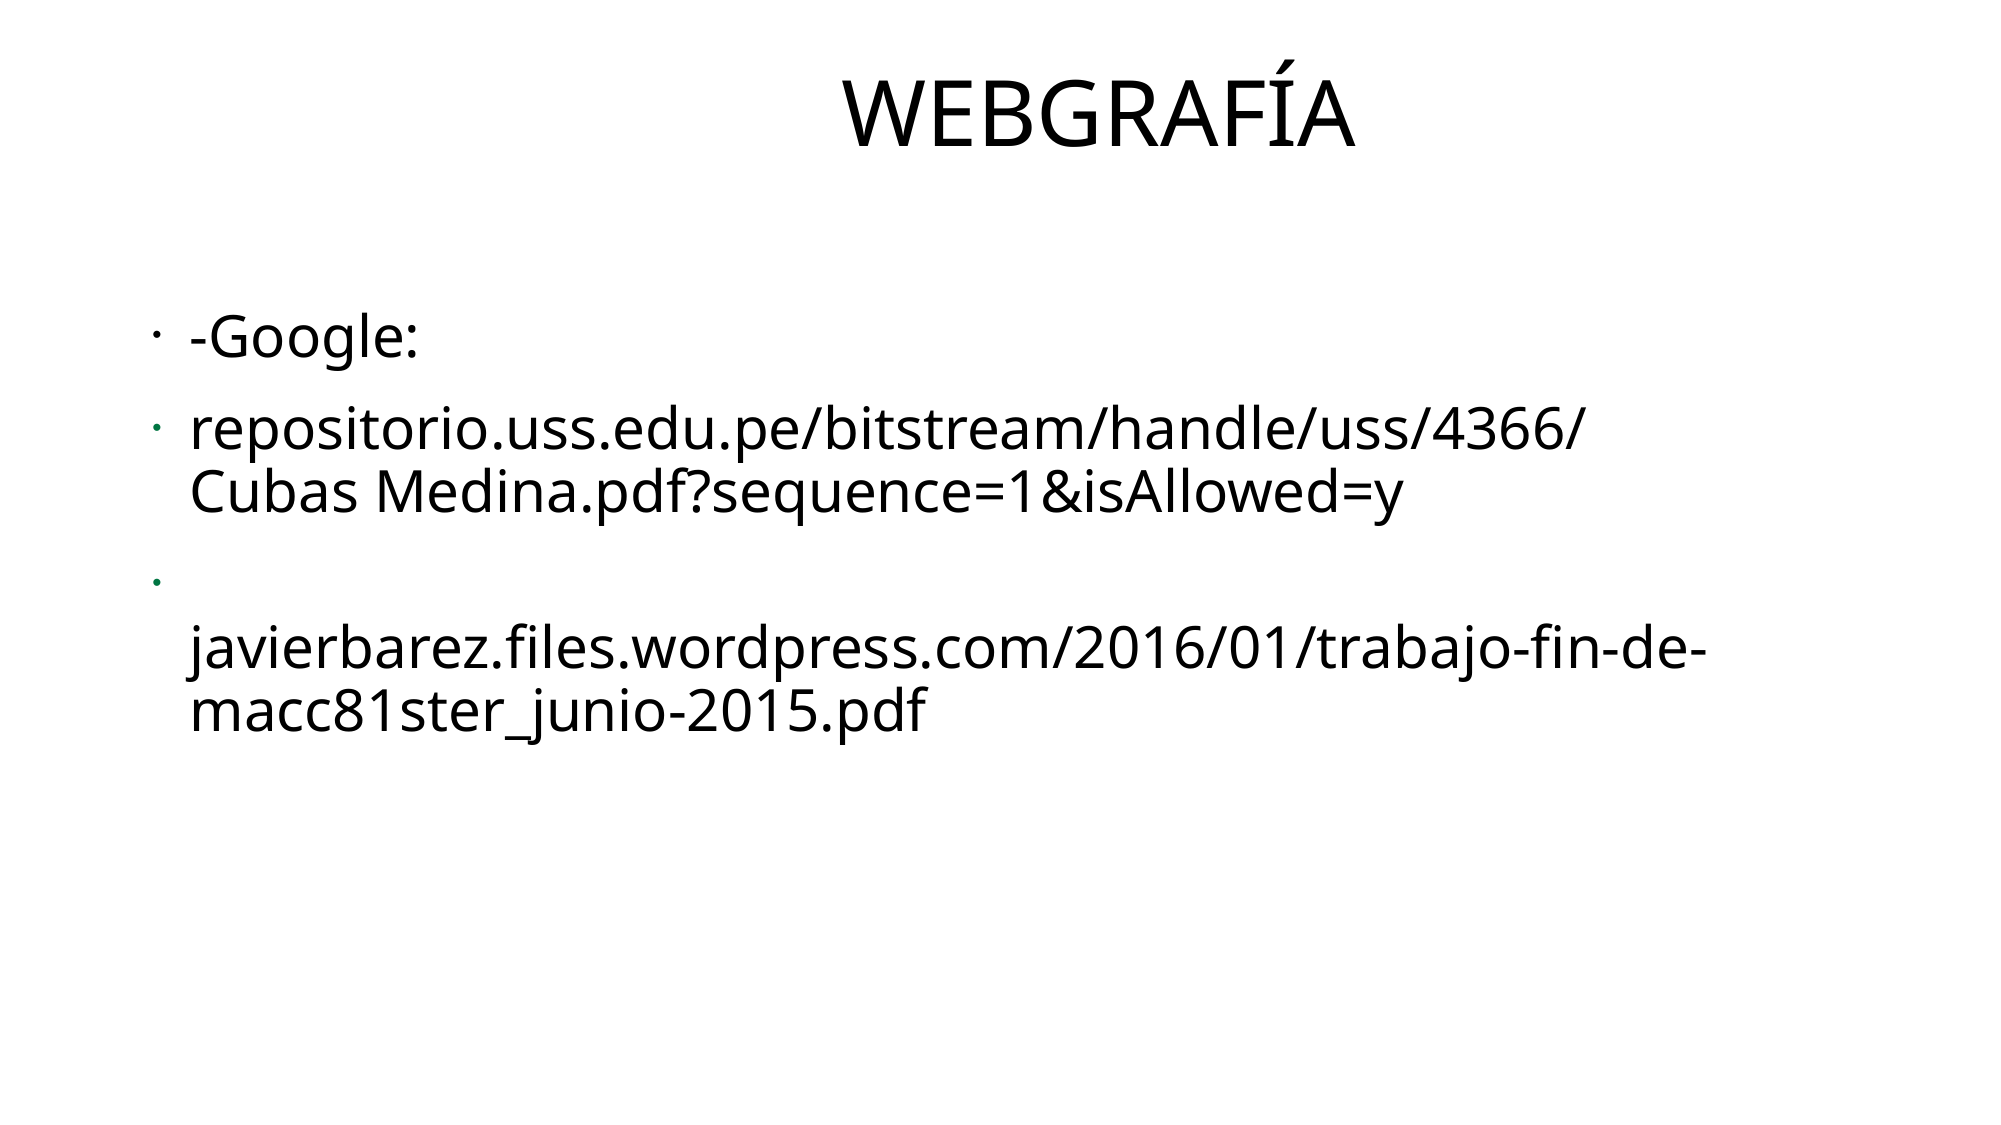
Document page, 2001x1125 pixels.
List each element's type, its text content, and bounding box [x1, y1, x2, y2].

title WEBGRAFÍA [137, 59, 1863, 278]
list -Google: repositorio.uss.edu.pe/bitstream/handle/uss/4366/Cubas Medina.pdf?sequence=1&isAllowed=y javierbarez.files.wordpress.com/2016/01/trabajo-fin-de-macc81ster_junio-2015.pdf [137, 299, 1863, 1014]
